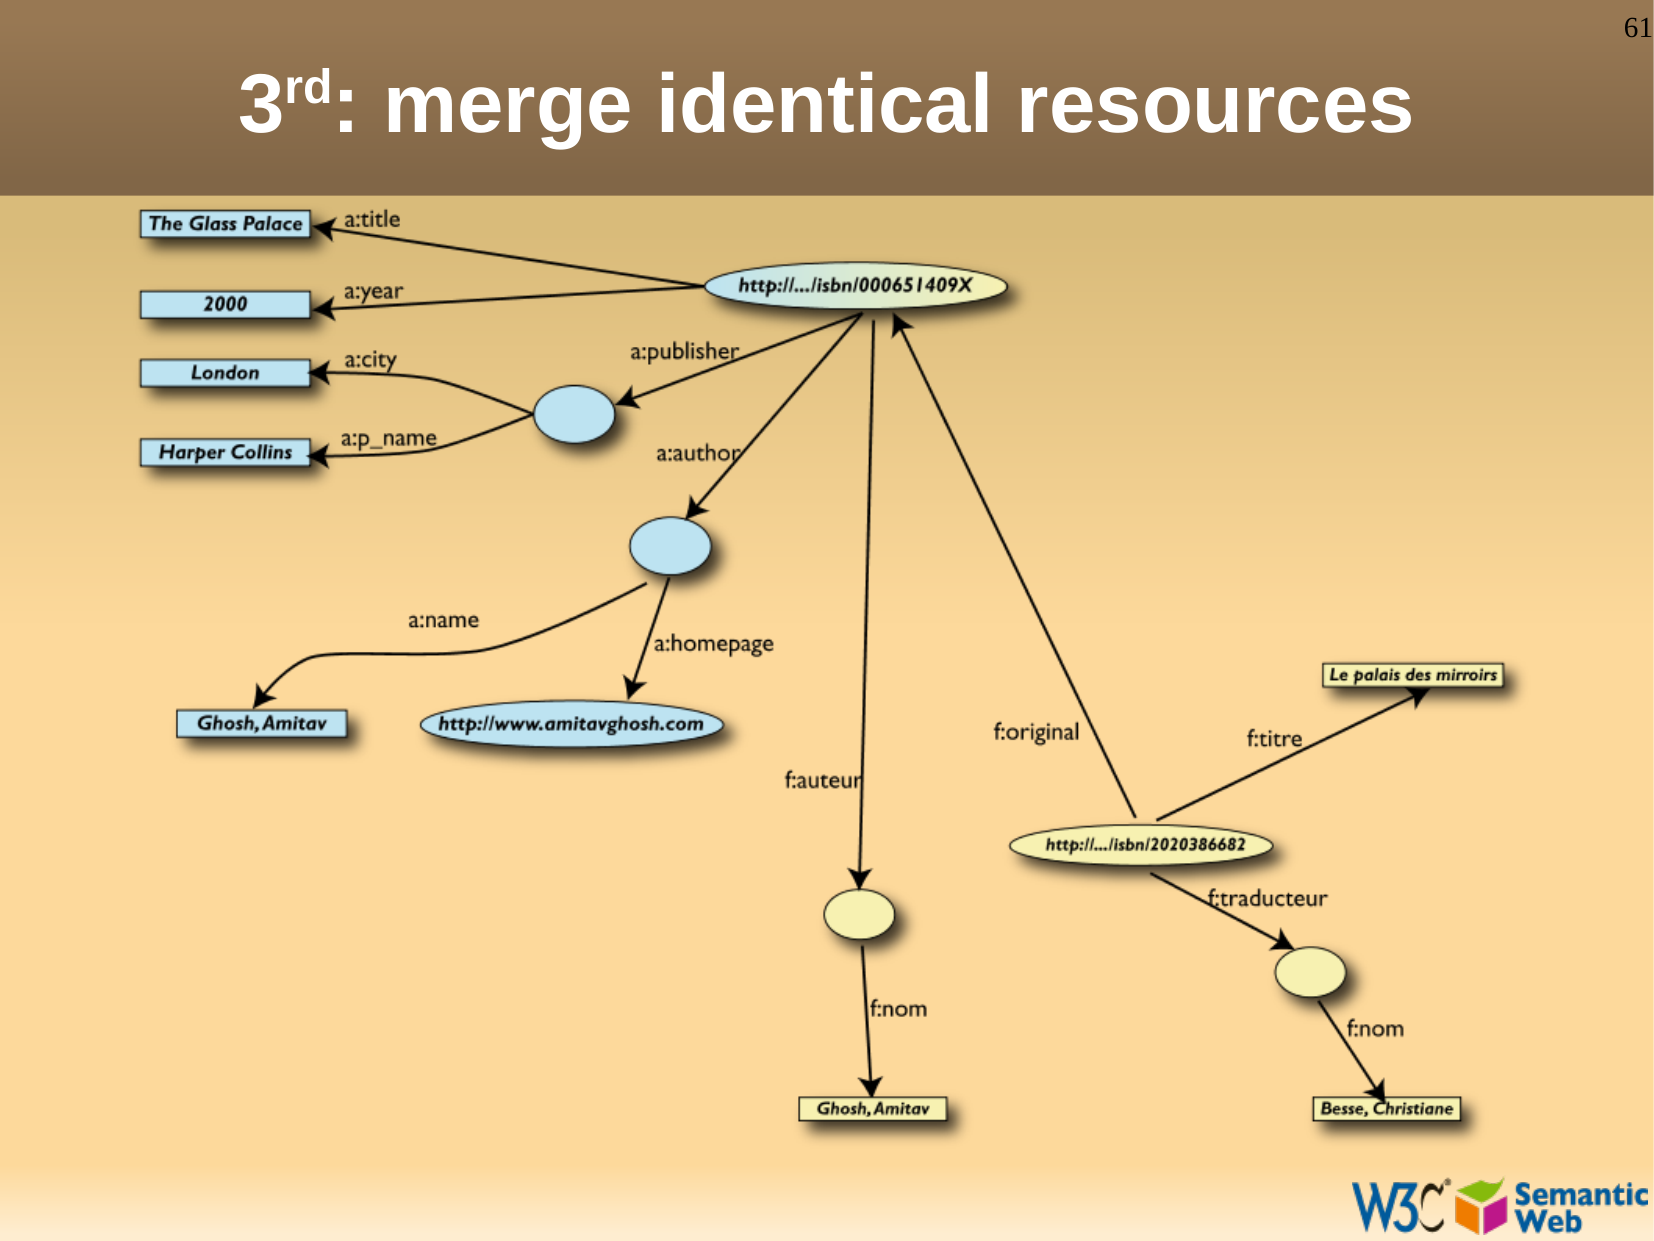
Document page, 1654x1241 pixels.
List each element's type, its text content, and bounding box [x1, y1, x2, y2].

picture [0, 199, 1654, 1241]
title 3rd: merge identical resources [0, 0, 1654, 208]
